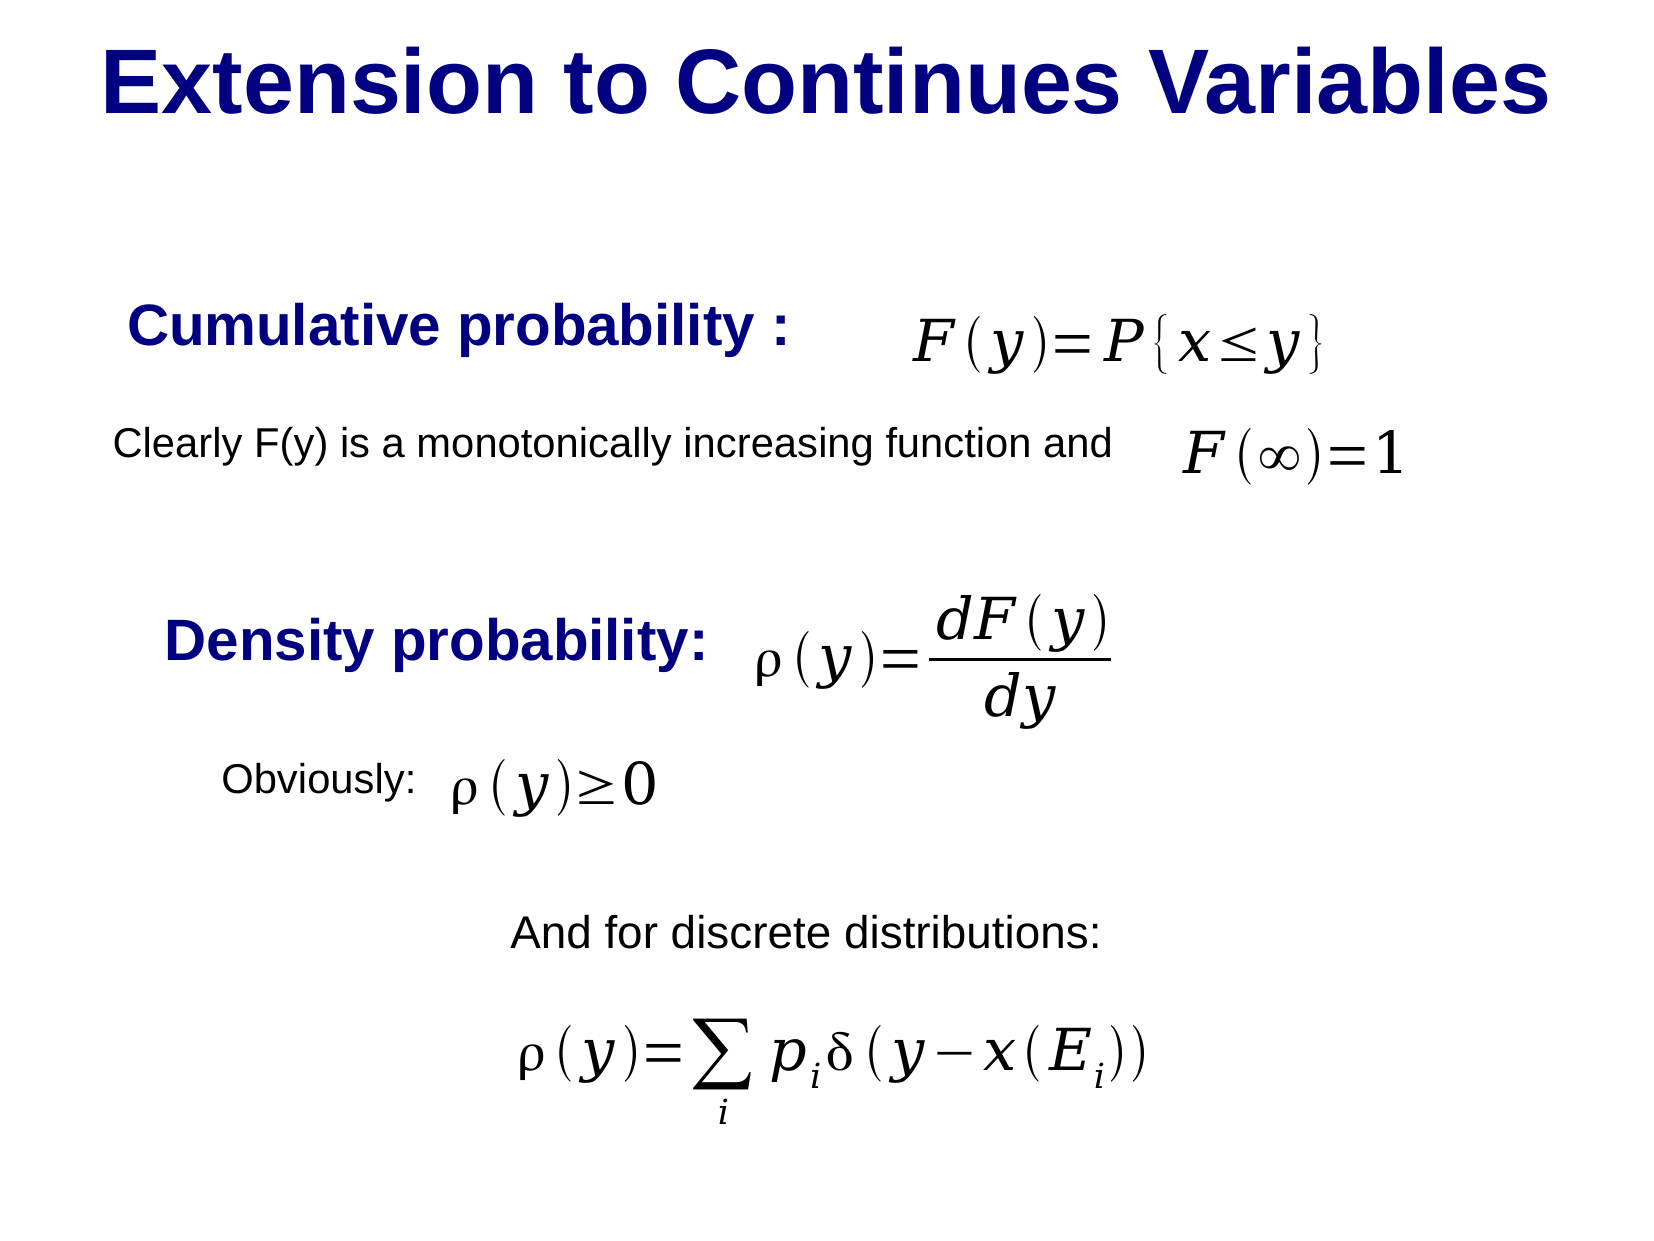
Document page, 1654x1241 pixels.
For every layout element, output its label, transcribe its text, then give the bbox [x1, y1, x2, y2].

text_box And for discrete distributions: [112, 900, 1501, 1064]
text_box Cumulative probability : [112, 284, 687, 375]
chart [737, 585, 1130, 731]
title Extension to Continues Variables [82, 0, 1571, 179]
text_box Obviously: [112, 748, 526, 816]
chart [1165, 419, 1426, 488]
text_box Clearly F(y) is a monotonically increasing function and [0, 412, 1313, 480]
chart [433, 750, 676, 819]
chart [500, 1012, 1163, 1133]
chart [894, 306, 1345, 376]
text_box Density probability: [150, 600, 626, 690]
